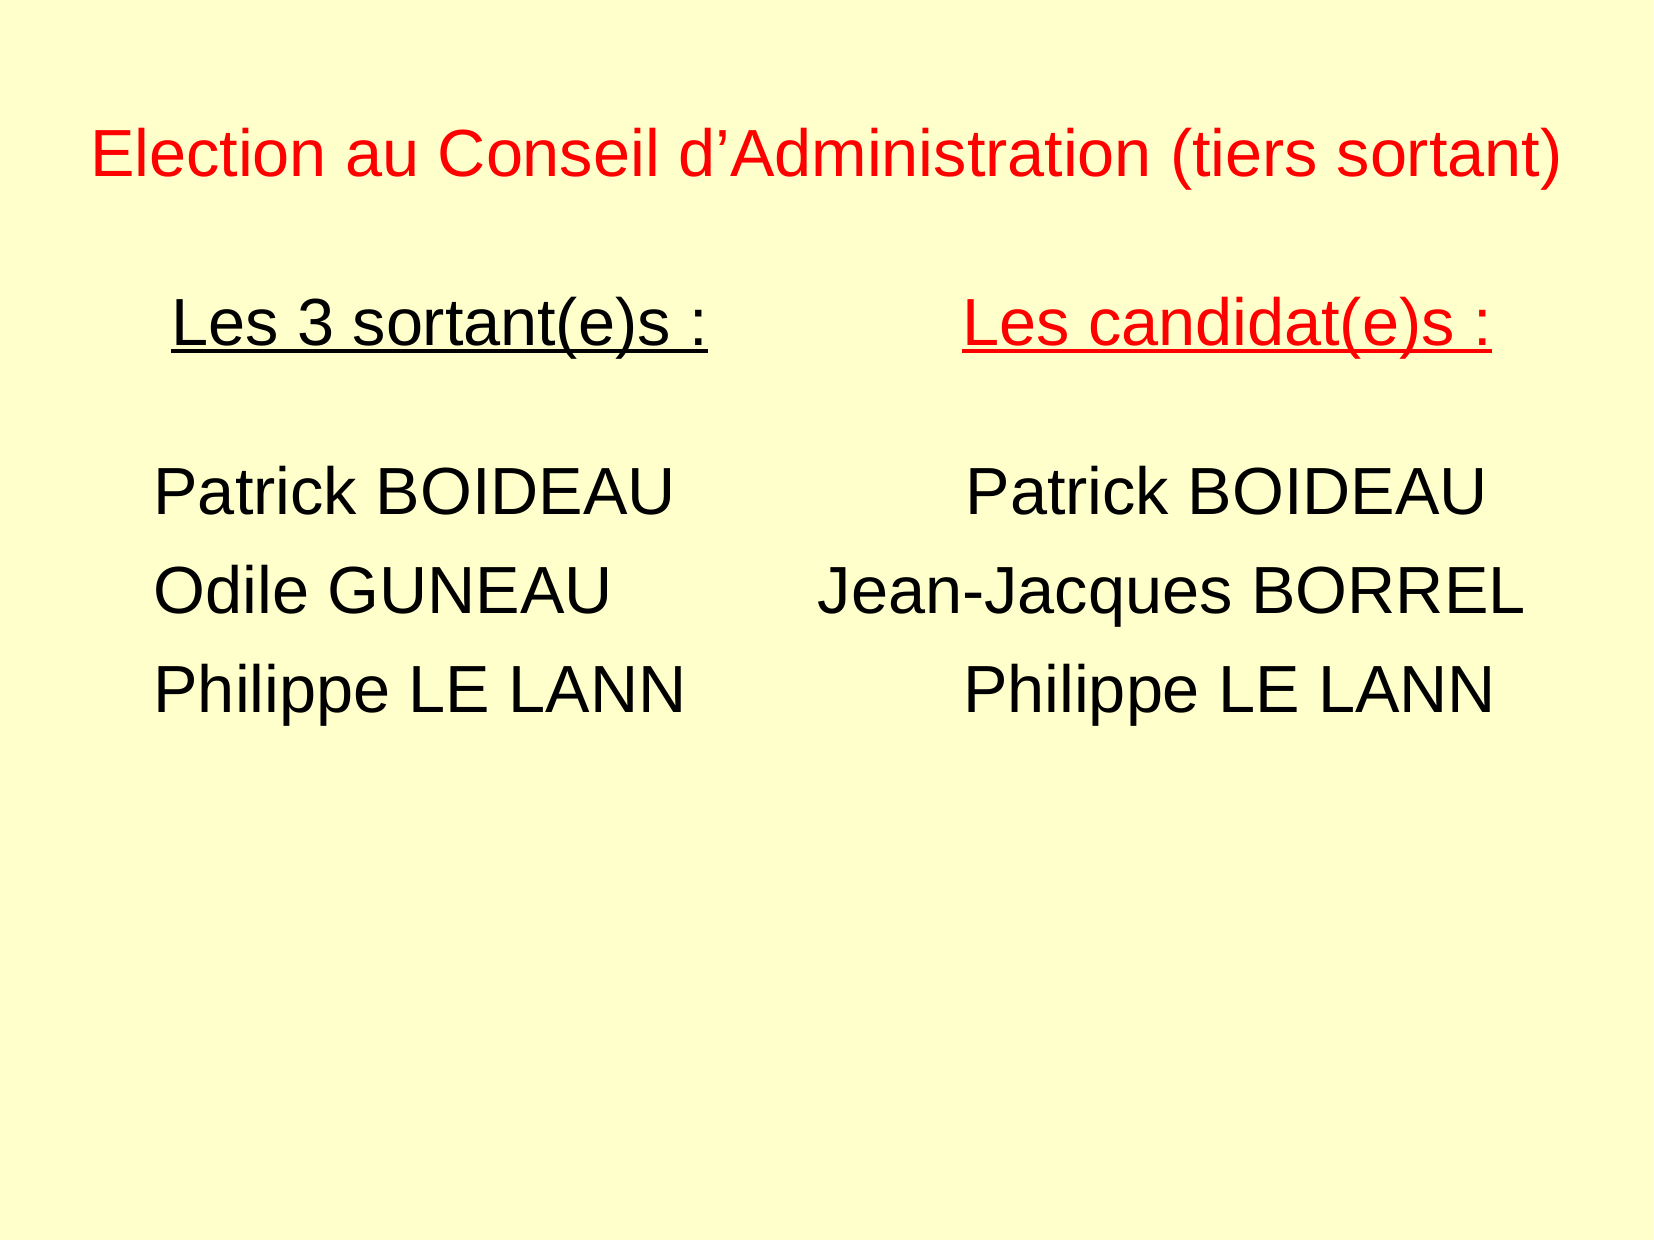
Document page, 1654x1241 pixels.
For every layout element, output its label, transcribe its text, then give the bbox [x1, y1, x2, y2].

list Les 3 sortant(e)s : Les candidat(e)s : Patrick BOIDEAU Patrick BOIDEAU Odile GUNEAU Jean-Jacques BORREL Philippe LE LANN Philippe LE LANN [82, 290, 1571, 1010]
title Election au Conseil d’Administration (tiers sortant) [82, 49, 1571, 257]
